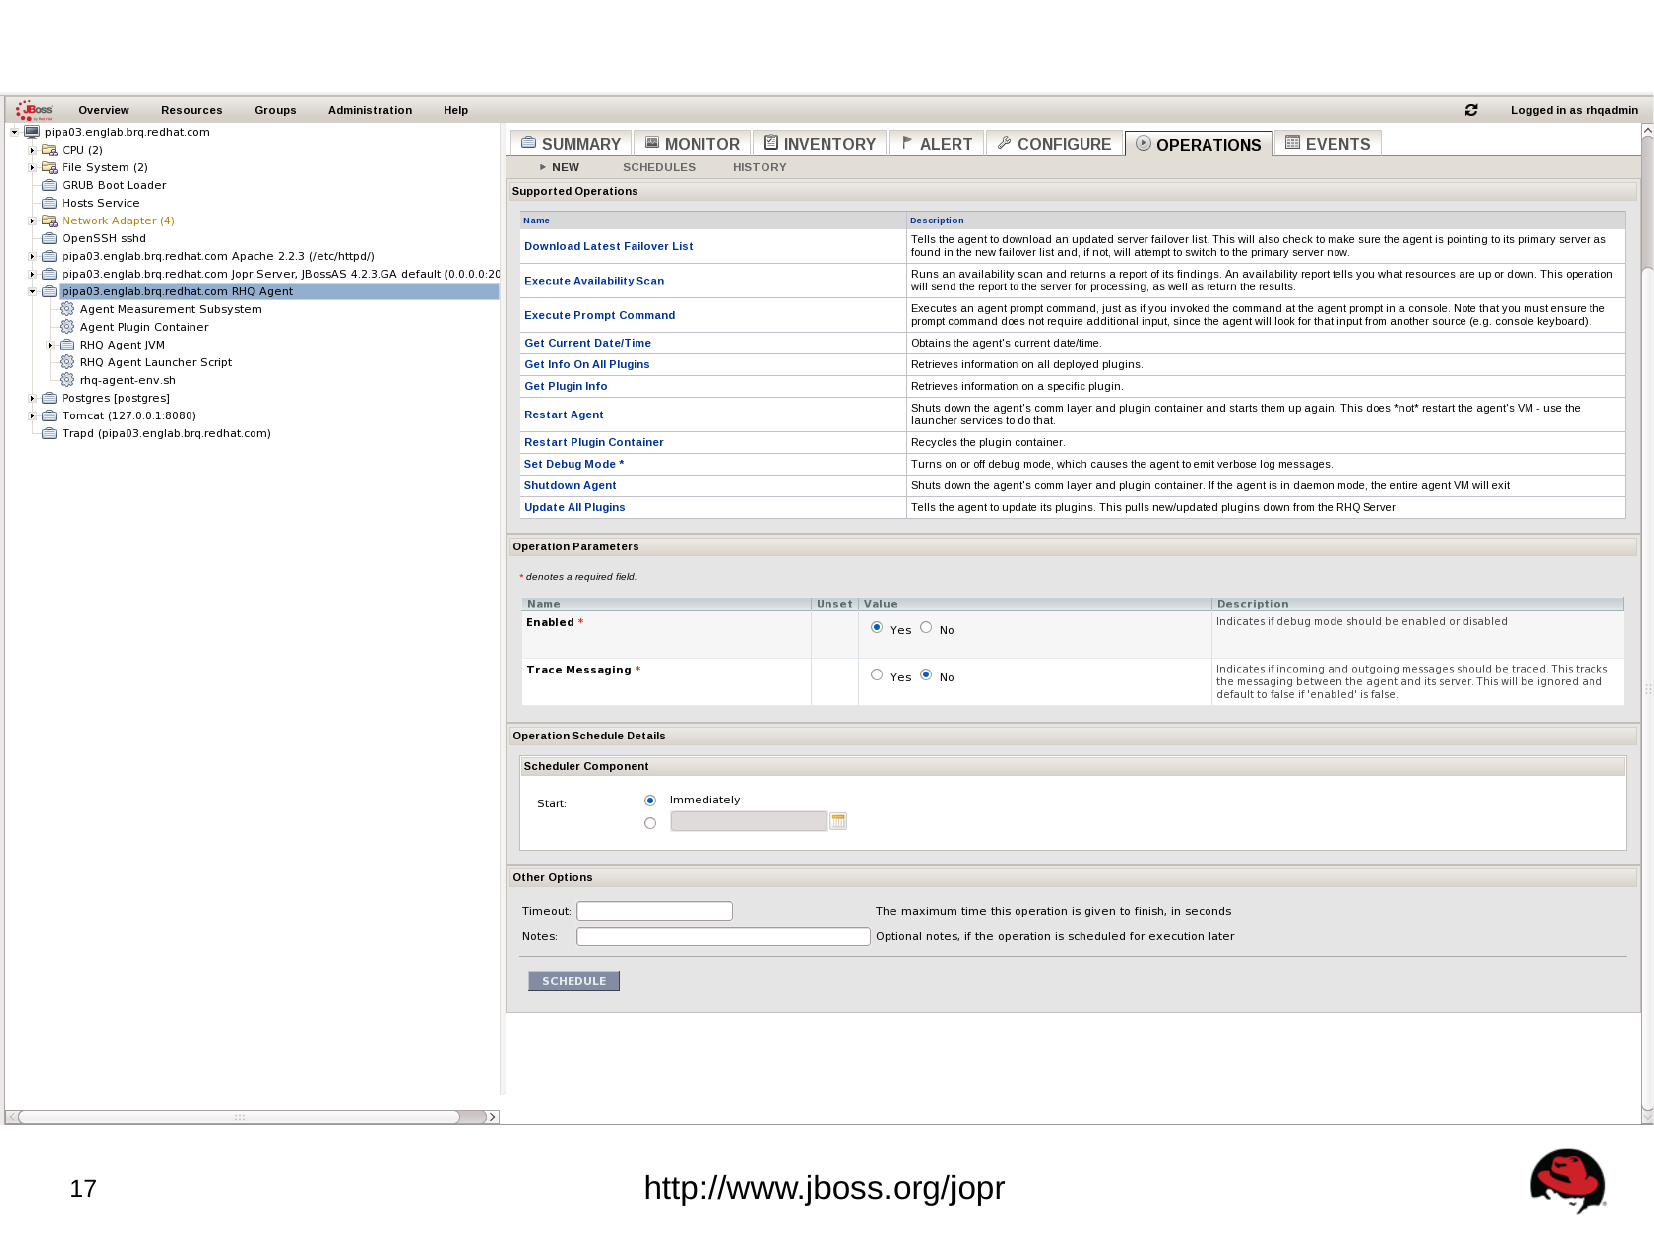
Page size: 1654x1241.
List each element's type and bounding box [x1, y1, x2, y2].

picture [0, 91, 1654, 1126]
picture [1529, 1146, 1613, 1224]
